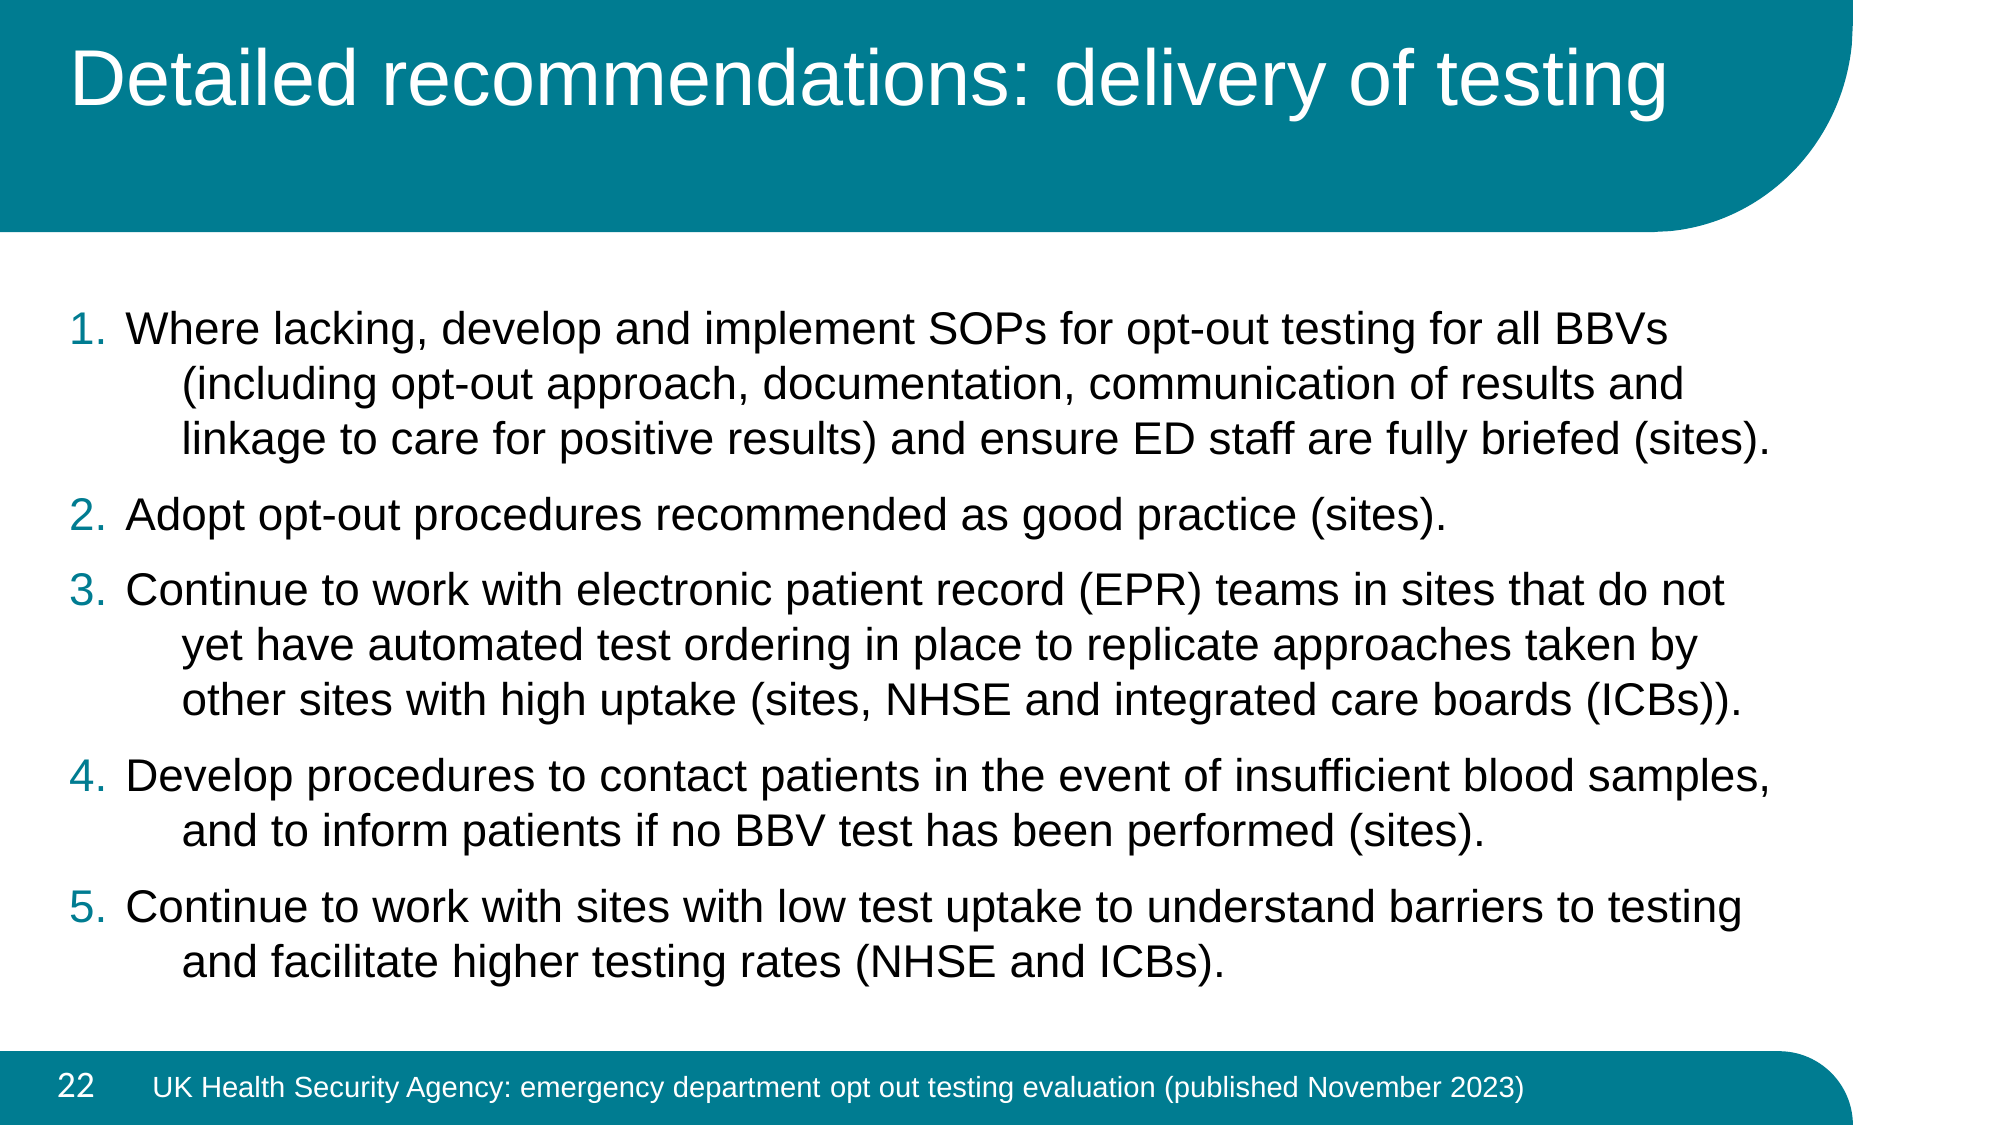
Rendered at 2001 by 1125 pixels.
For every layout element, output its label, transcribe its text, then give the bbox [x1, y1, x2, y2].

list Where lacking, develop and implement SOPs for opt-out testing for all BBVs (including opt-out approach, documentation, communication of results and linkage to care for positive results) and ensure ED staff are fully briefed (sites). Adopt opt-out procedures recommended as good practice (sites). Continue to work with electronic patient record (EPR) teams in sites that do not yet have automated test ordering in place to replicate approaches taken by other sites with high uptake (sites, NHSE and integrated care boards (ICBs)). Develop procedures to contact patients in the event of insufficient blood samples, and to inform patients if no BBV test has been performed (sites). Continue to work with sites with low test uptake to understand barriers to testing and facilitate higher testing rates (NHSE and ICBs). [54, 291, 1879, 1005]
title Detailed recommendations: delivery of testing [54, 29, 1780, 189]
text_box [41, 1053, 153, 1119]
text_box UK Health Security Agency: emergency department opt out testing evaluation (published November 2023) [137, 1056, 1780, 1116]
